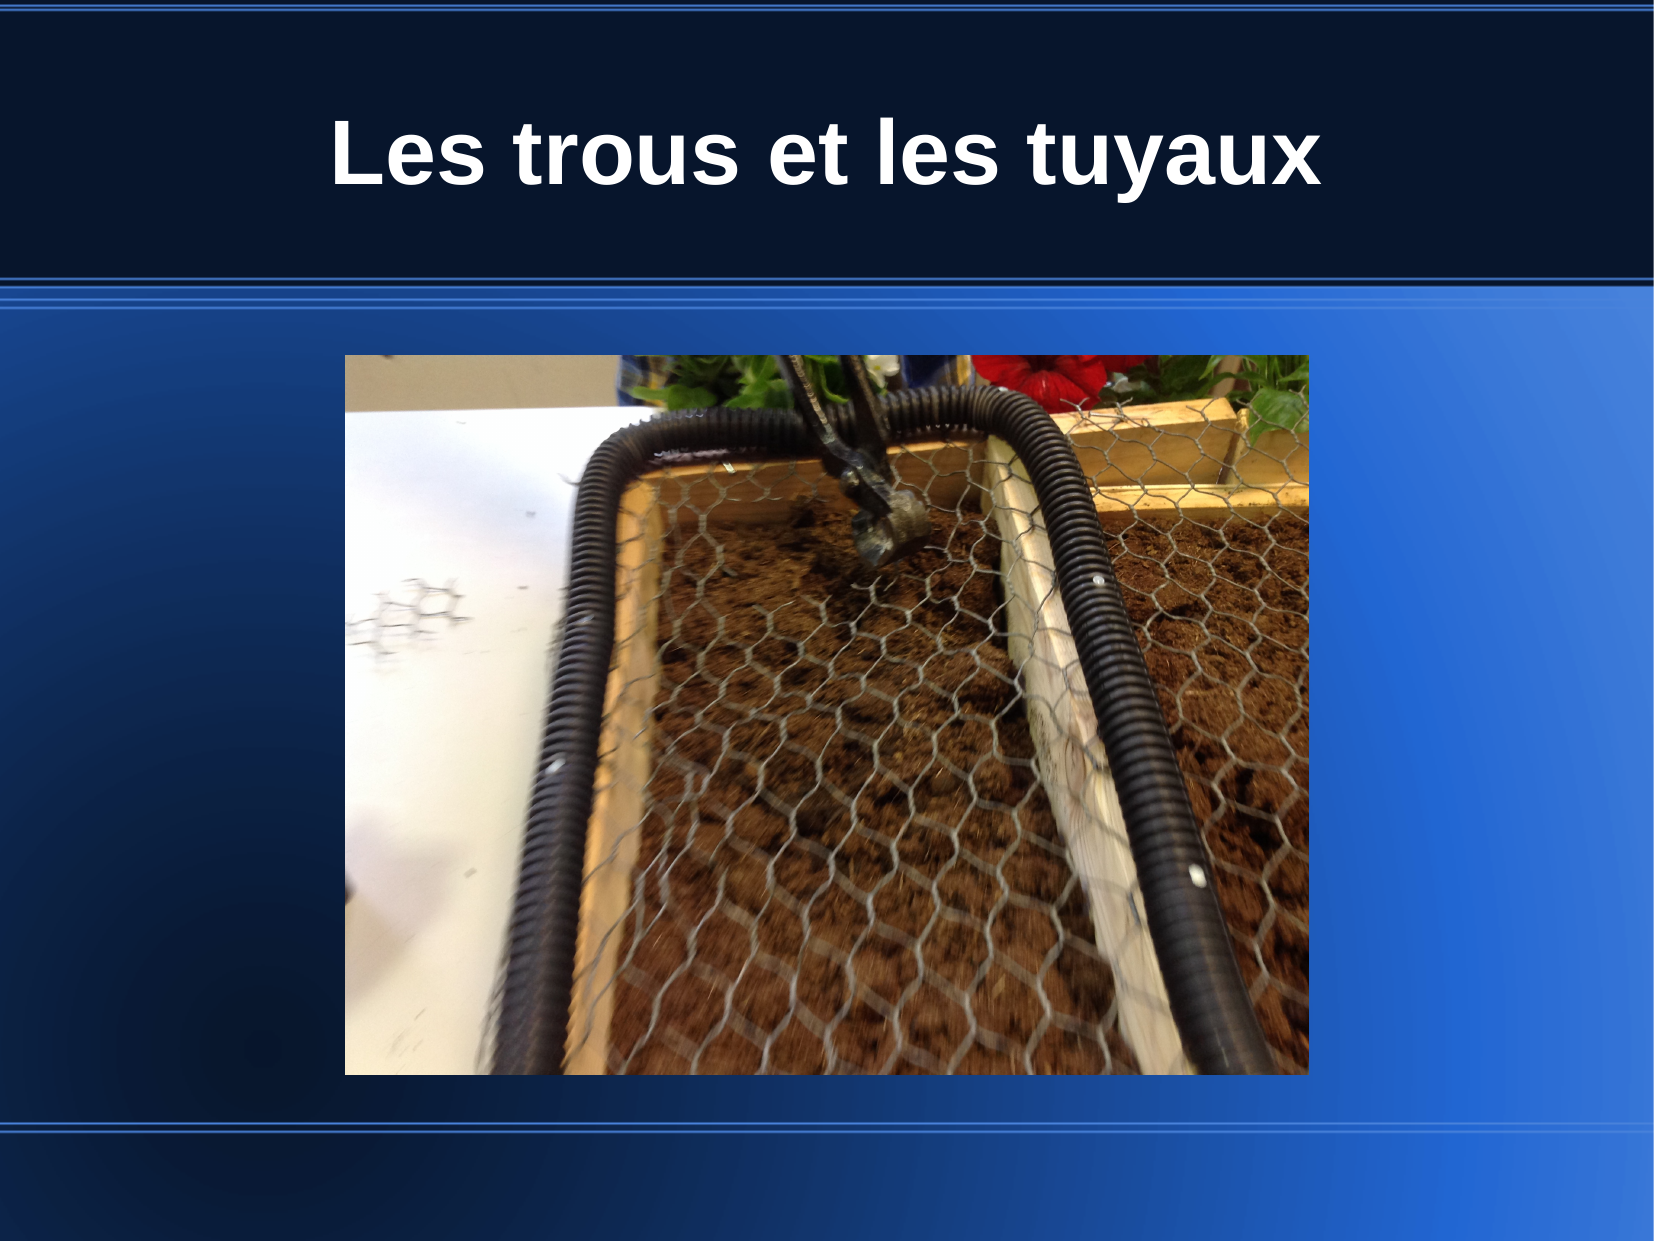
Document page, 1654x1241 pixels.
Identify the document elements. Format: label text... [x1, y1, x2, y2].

title Les trous et les tuyaux [82, 49, 1571, 257]
picture [0, 0, 1654, 1241]
